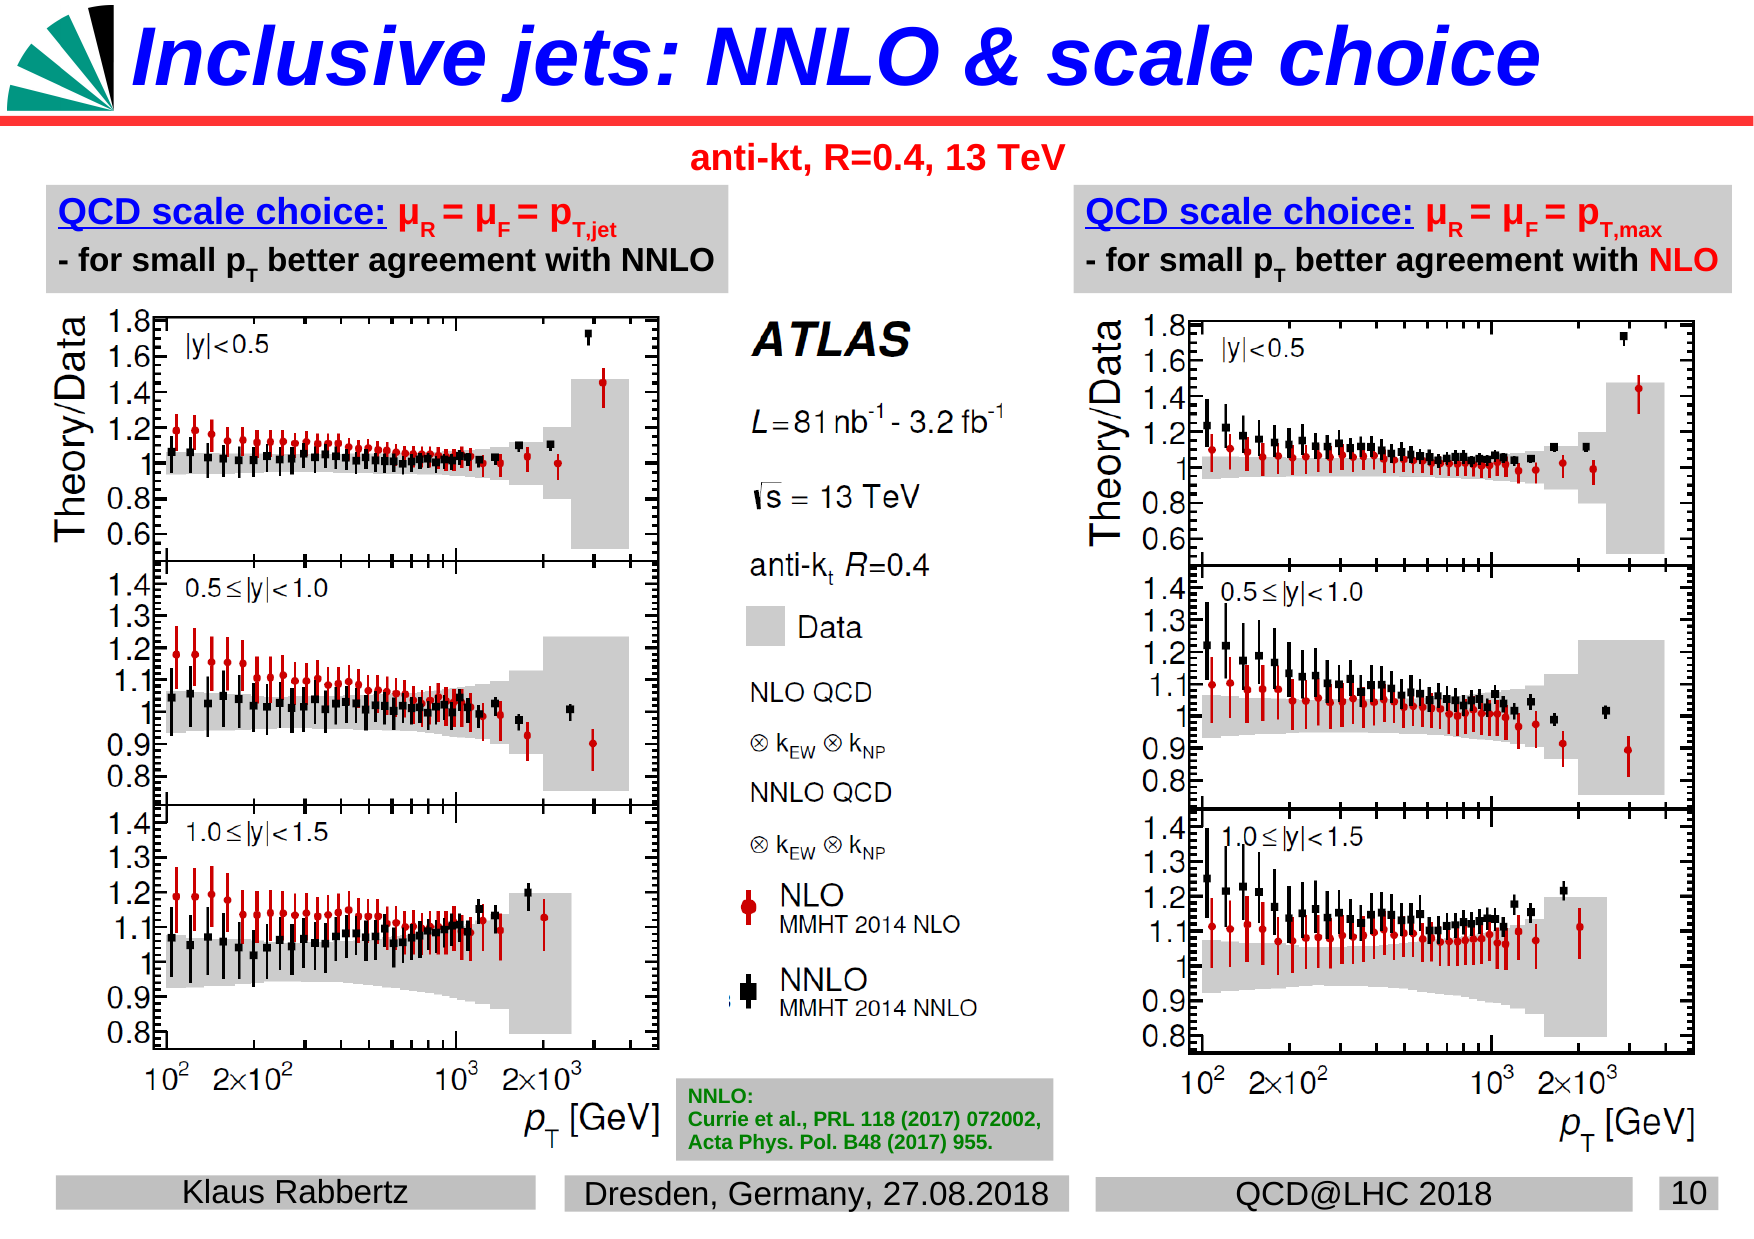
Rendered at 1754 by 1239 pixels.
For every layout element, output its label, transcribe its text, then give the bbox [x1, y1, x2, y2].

picture [7, 5, 114, 112]
picture [44, 305, 673, 1157]
title Inclusive jets: NNLO & scale choice [129, 0, 1545, 114]
text_box QCD scale choice: μR = μF = pT,jet - for small pT better agreement with NNLO [46, 184, 729, 294]
picture [729, 872, 990, 1029]
picture [1082, 308, 1705, 1157]
text_box anti-kt, R=0.4, 13 TeV [678, 130, 1076, 185]
text_box NNLO: Currie et al., PRL 118 (2017) 072002, Acta Phys. Pol. B48 (2017) 955. [676, 1078, 1053, 1161]
text_box QCD scale choice: μR = μF = pT,max - for small pT better agreement with NLO [1073, 184, 1732, 294]
picture [740, 315, 1015, 866]
